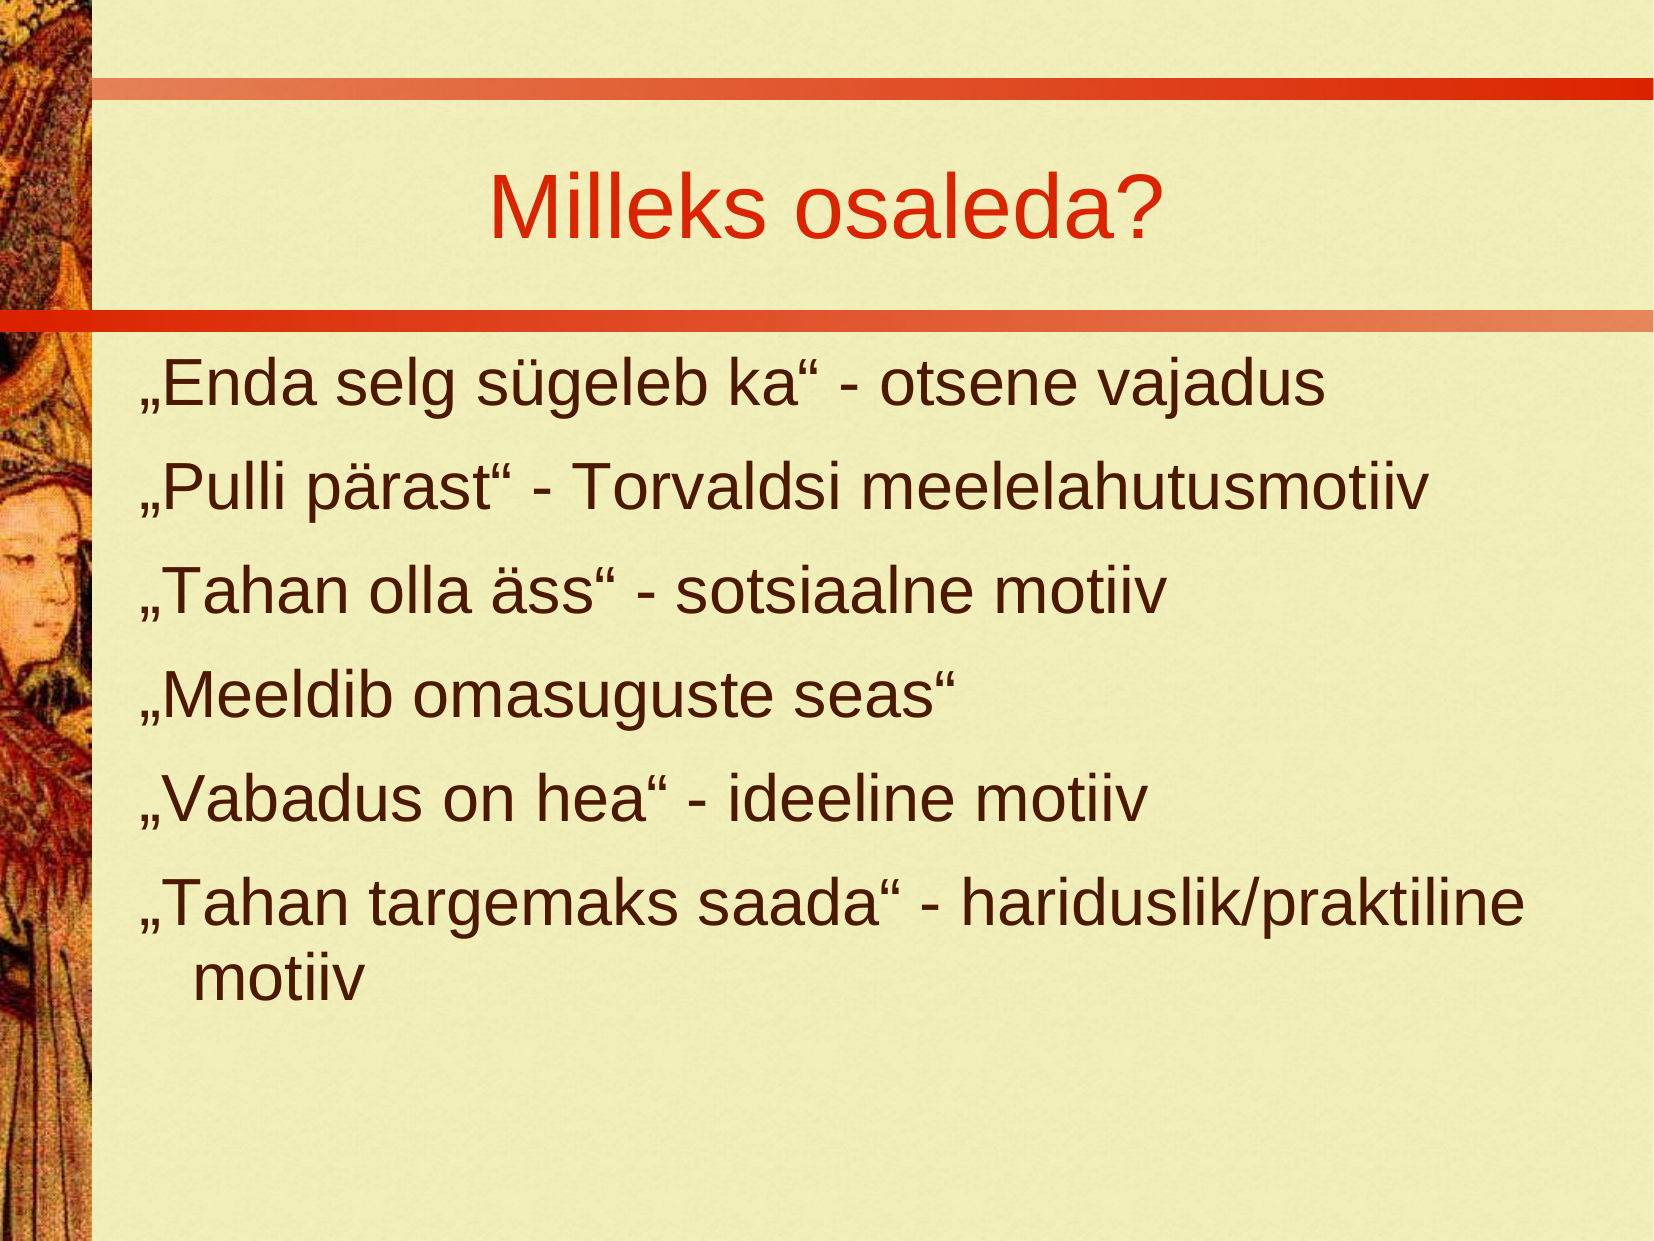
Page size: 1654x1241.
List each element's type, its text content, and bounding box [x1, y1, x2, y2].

picture [0, 332, 1654, 1241]
list „Enda selg sügeleb ka“ - otsene vajadus „Pulli pärast“ - Torvaldsi meelelahutusmotiiv „Tahan olla äss“ - sotsiaalne motiiv „Meeldib omasuguste seas“ „Vabadus on hea“ - ideeline motiiv „Tahan targemaks saada“ - hariduslik/praktiline motiiv [121, 344, 1534, 1127]
title Milleks osaleda? [121, 102, 1534, 311]
picture [0, 0, 1654, 310]
